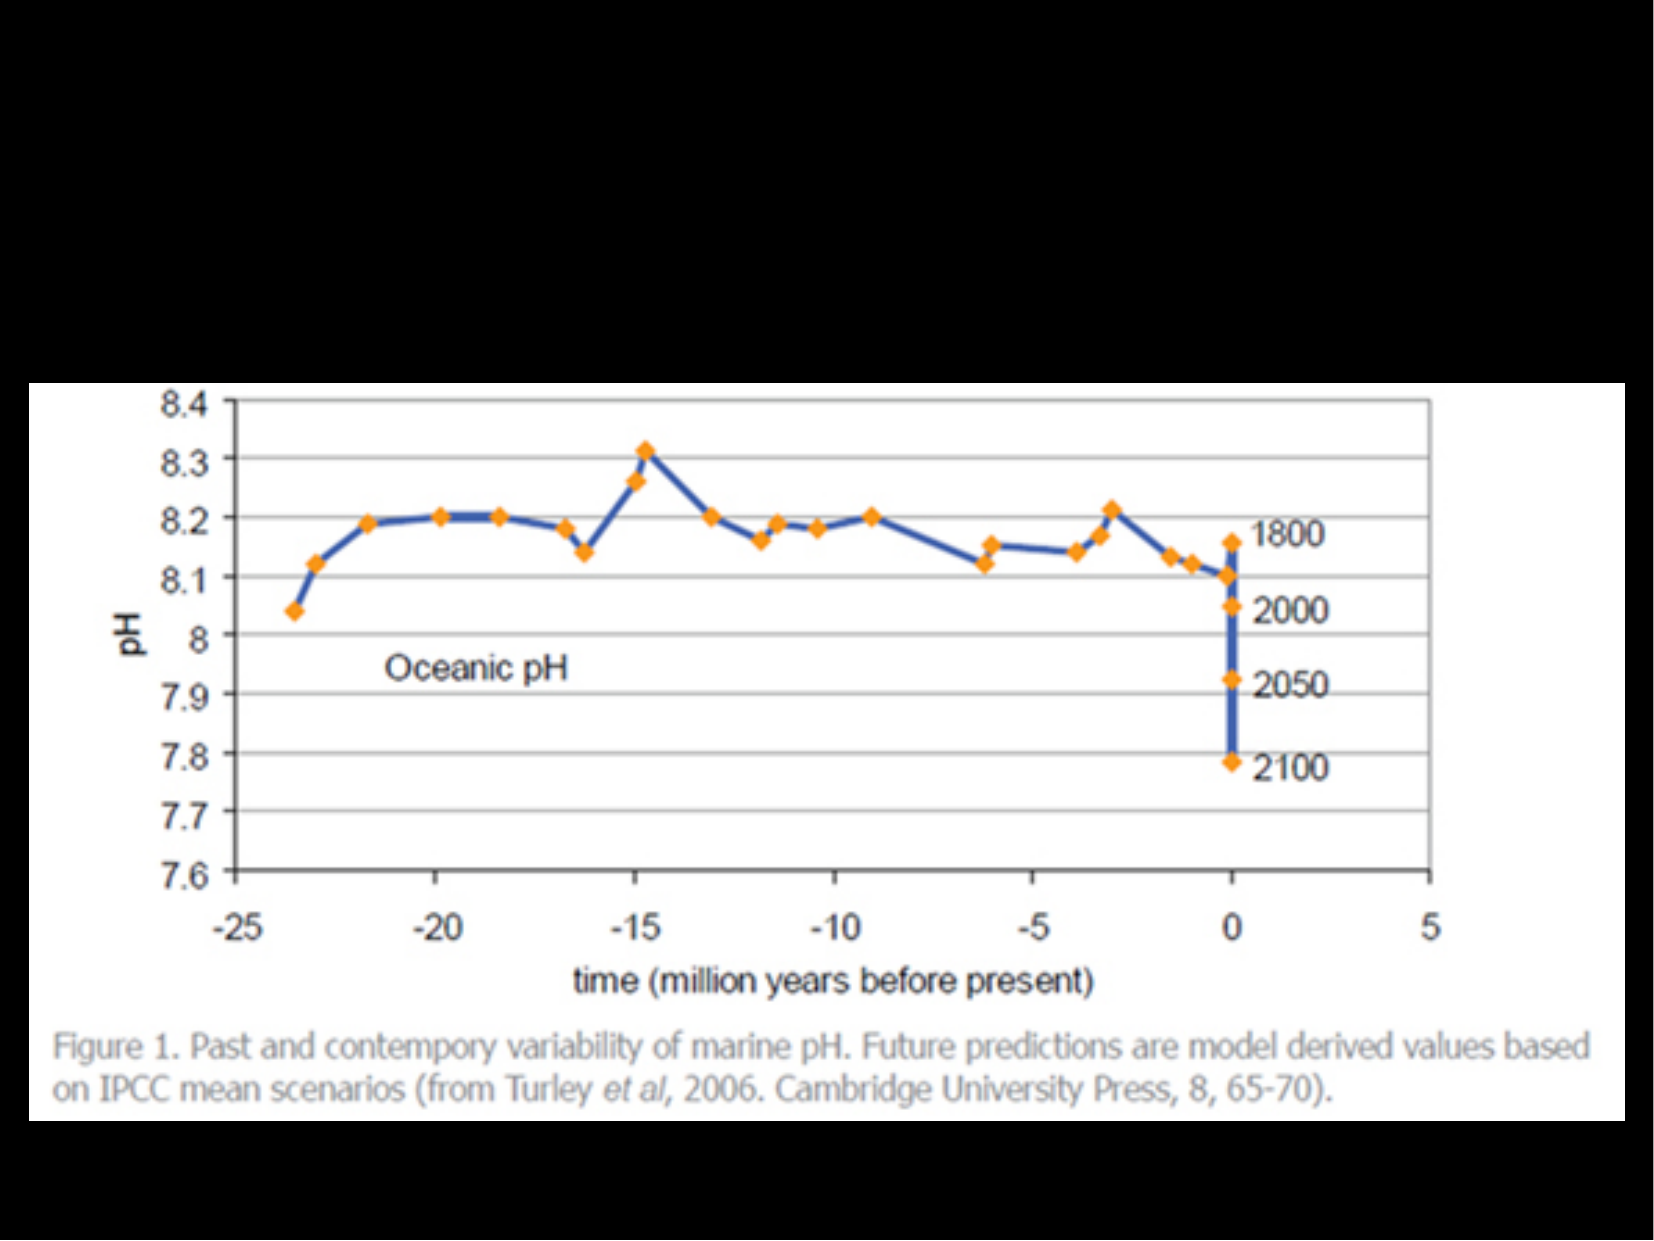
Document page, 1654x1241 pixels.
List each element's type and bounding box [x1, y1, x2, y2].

picture [29, 383, 1625, 1121]
